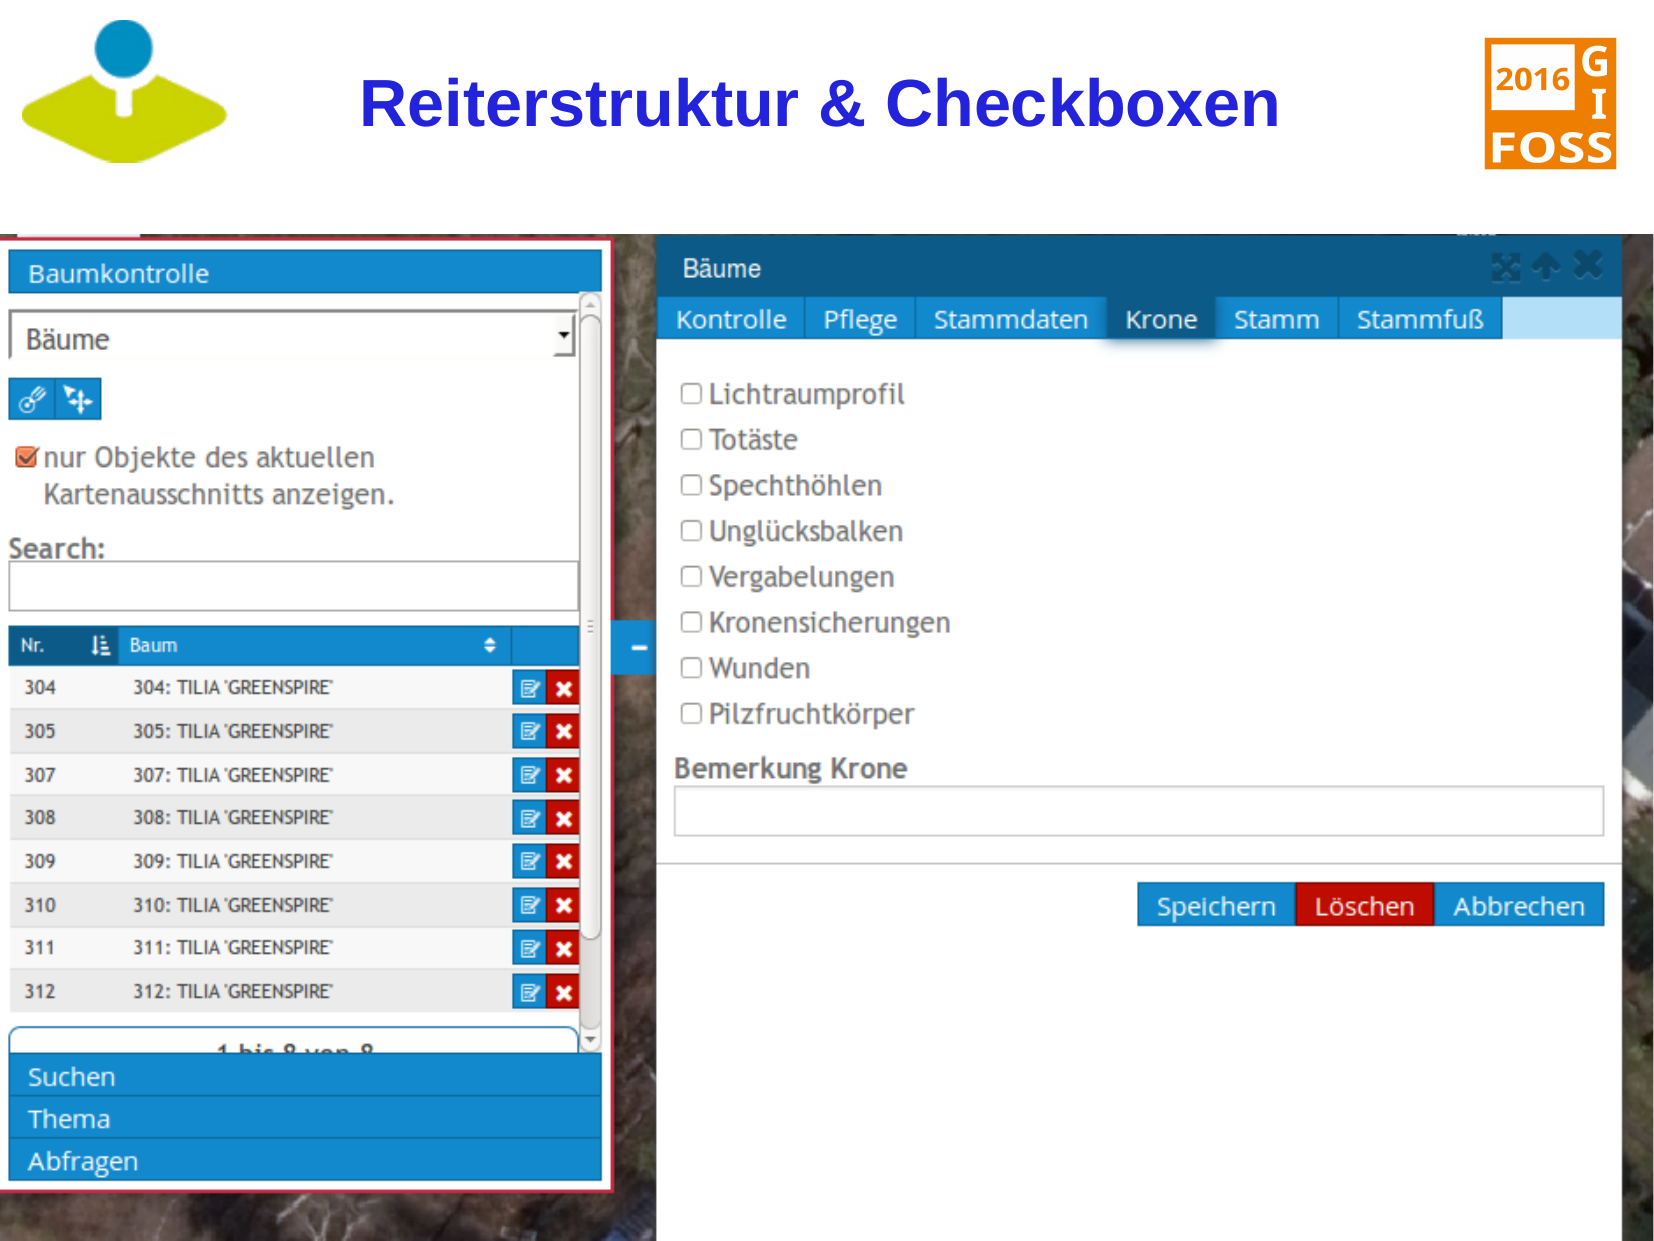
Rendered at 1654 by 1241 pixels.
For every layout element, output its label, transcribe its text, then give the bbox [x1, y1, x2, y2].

picture [128, 20, 231, 29]
picture [1565, 29, 1625, 178]
title Reiterstruktur & Checkboxen [76, 29, 1565, 178]
picture [0, 234, 1654, 1241]
picture [22, 20, 119, 163]
